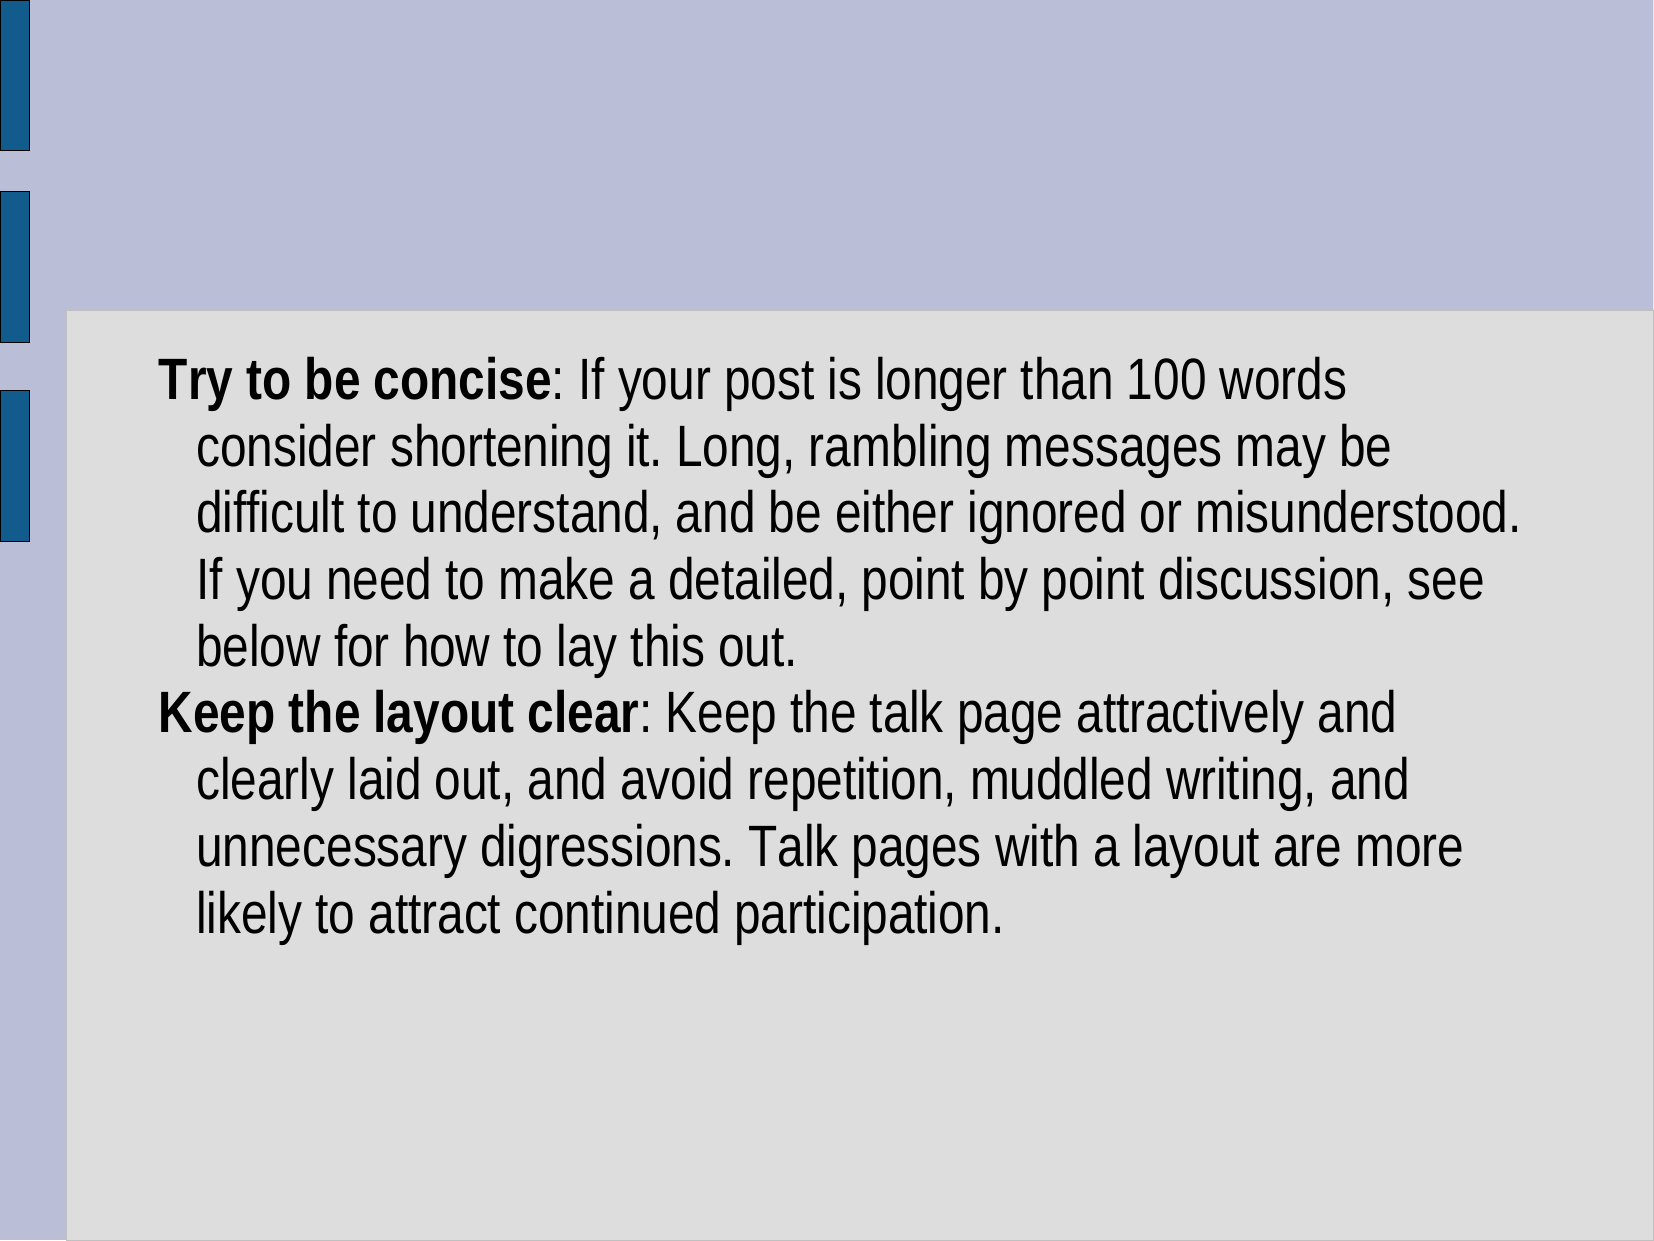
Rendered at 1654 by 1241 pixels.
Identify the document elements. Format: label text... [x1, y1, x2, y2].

list Try to be concise: If your post is longer than 100 words consider shortening it. Long, rambling messages may be difficult to understand, and be either ignored or misunderstood. If you need to make a detailed, point by point discussion, see below for how to lay this out. Keep the layout clear: Keep the talk page attractively and clearly laid out, and avoid repetition, muddled writing, and unnecessary digressions. Talk pages with a layout are more likely to attract continued participation. [121, 344, 1534, 1127]
